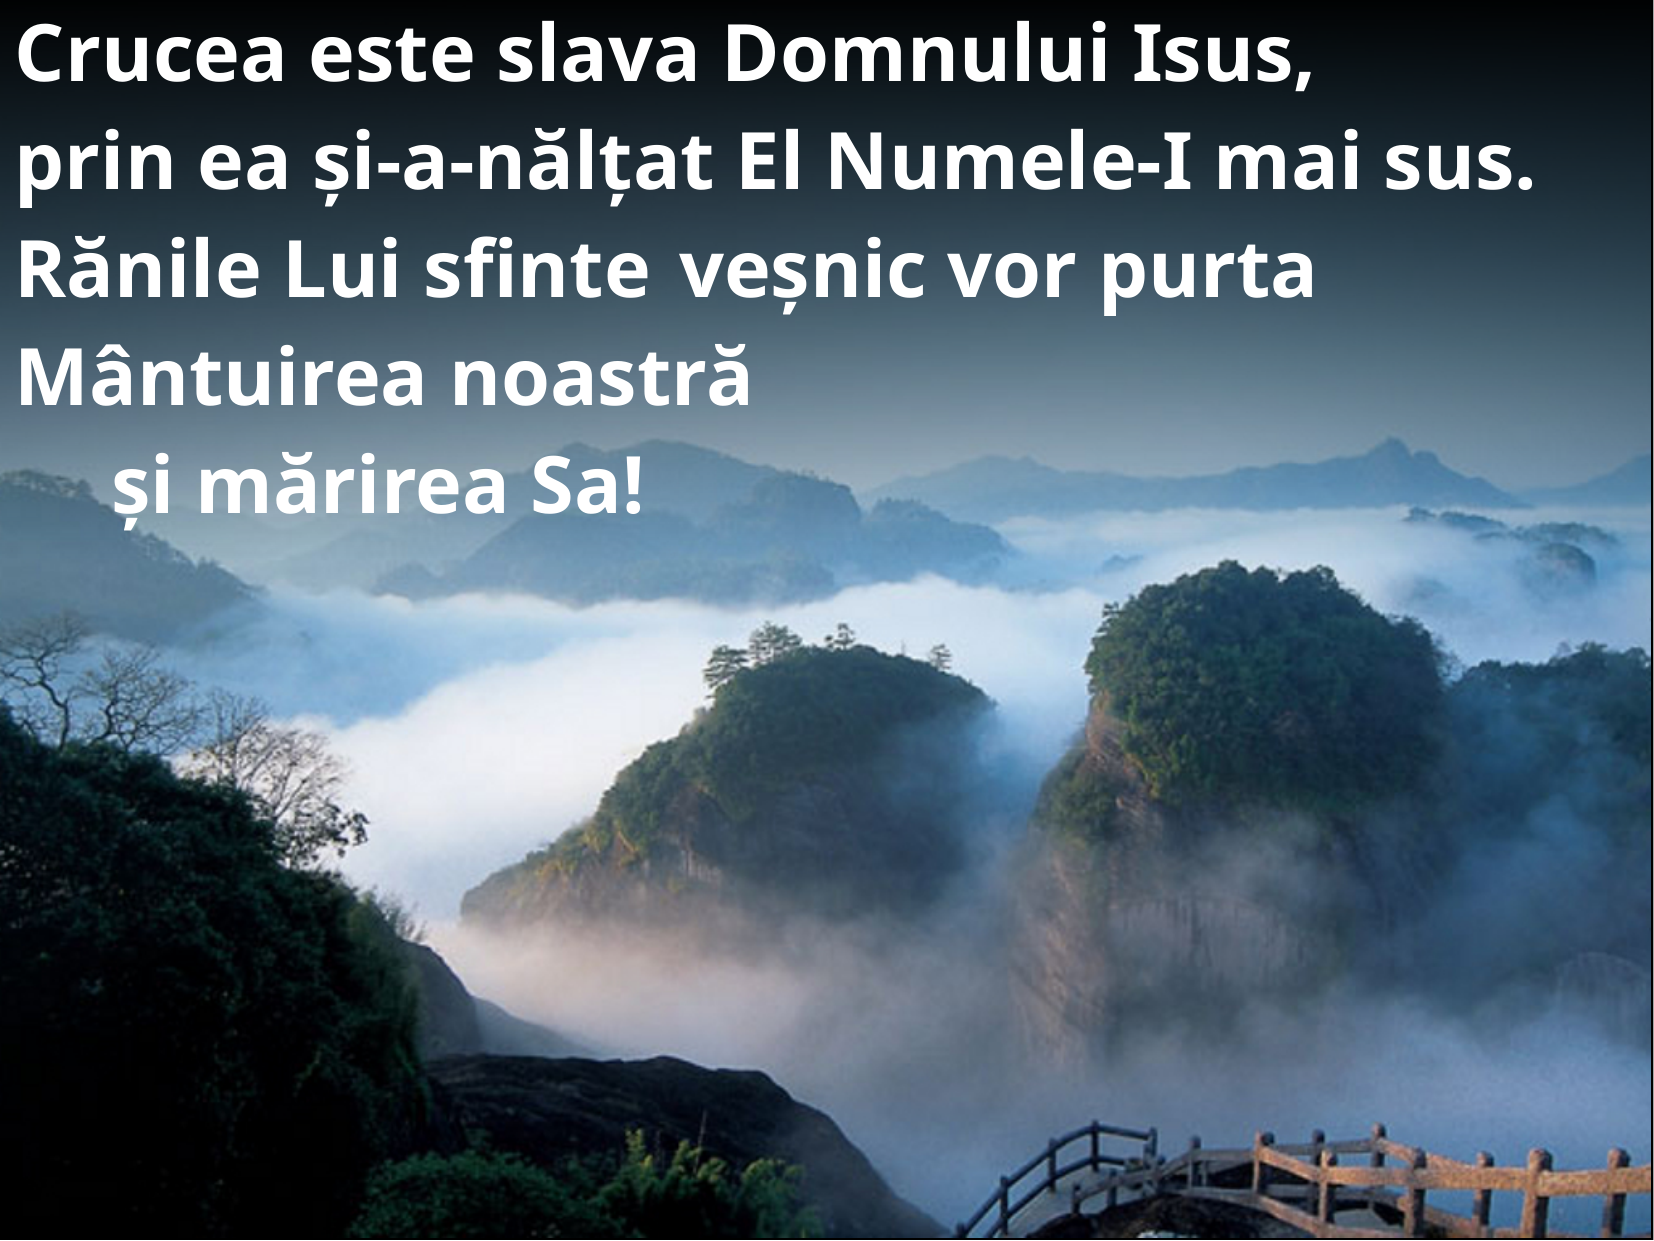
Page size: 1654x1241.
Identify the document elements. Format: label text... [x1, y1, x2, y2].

picture [0, 558, 1651, 1238]
text_box Crucea este slava Domnului Isus, prin ea şi-a-nălţat El Numele-I mai sus. Rănile Lui sfinte veşnic vor purta Mântuirea noastră şi mărirea Sa! [0, 0, 1651, 558]
